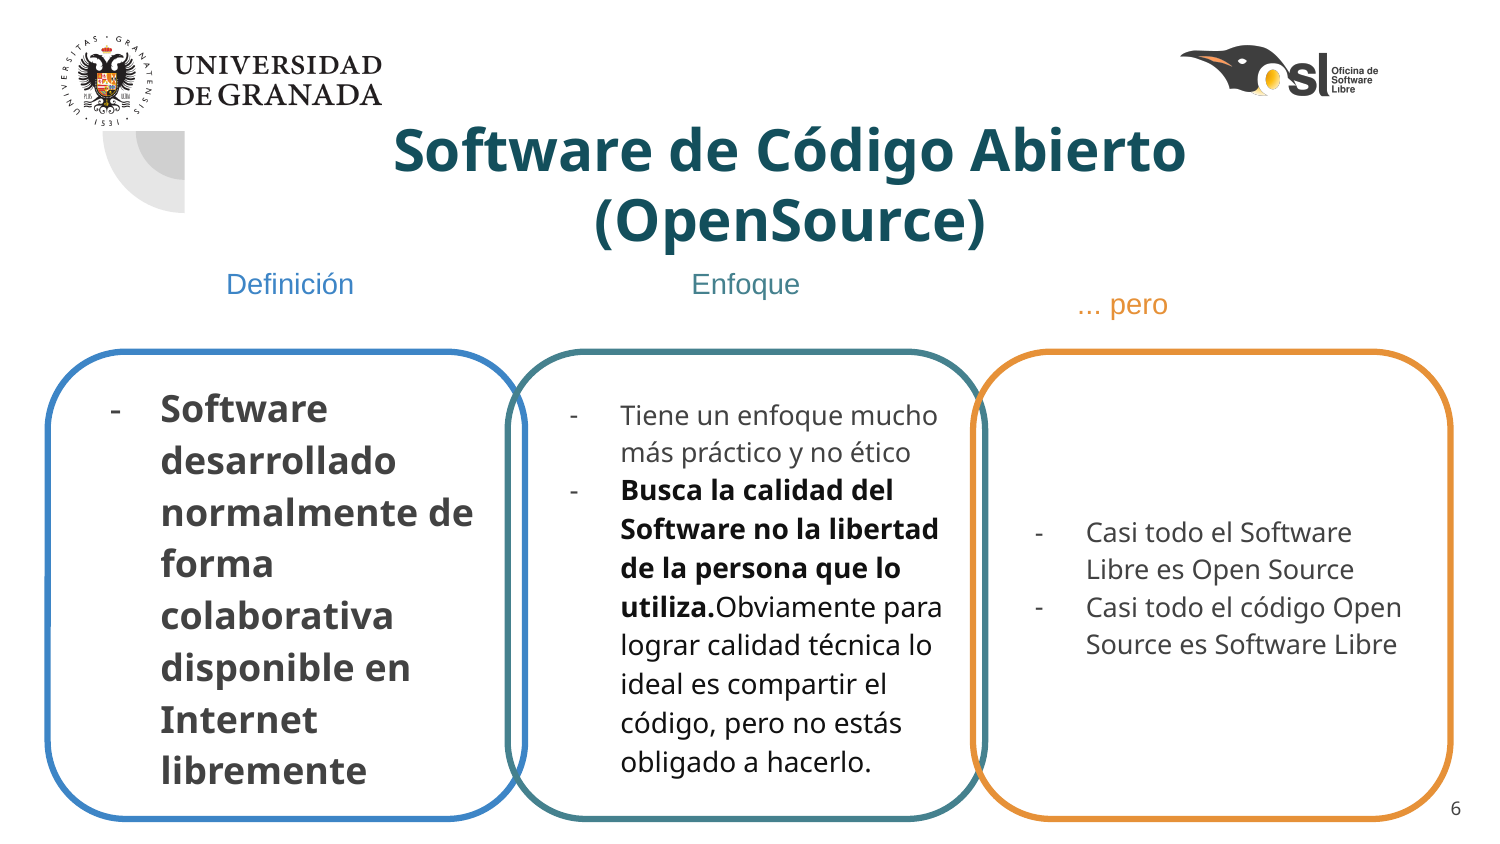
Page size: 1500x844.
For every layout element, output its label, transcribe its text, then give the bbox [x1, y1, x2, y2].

title Software de Código Abierto (OpenSource) [213, 98, 1368, 263]
text_box Casi todo el Software Libre es Open Source Casi todo el código Open Source es Software Libre [972, 351, 1451, 819]
text_box ... pero [1011, 277, 1235, 361]
text_box Software desarrollado normalmente de forma colaborativa disponible en Internet libremente [47, 351, 516, 819]
text_box Tiene un enfoque mucho más práctico y no ético Busca la calidad del Software no la libertad de la persona que lo utiliza.Obviamente para lograr calidad técnica lo ideal es compartir el código, pero no estás obligado a hacerlo. [507, 361, 979, 819]
picture [1176, 25, 1404, 115]
text_box Enfoque [548, 257, 944, 364]
text_box Definición [98, 257, 482, 342]
slide_number <número> [1386, 777, 1477, 842]
picture [61, 36, 382, 126]
